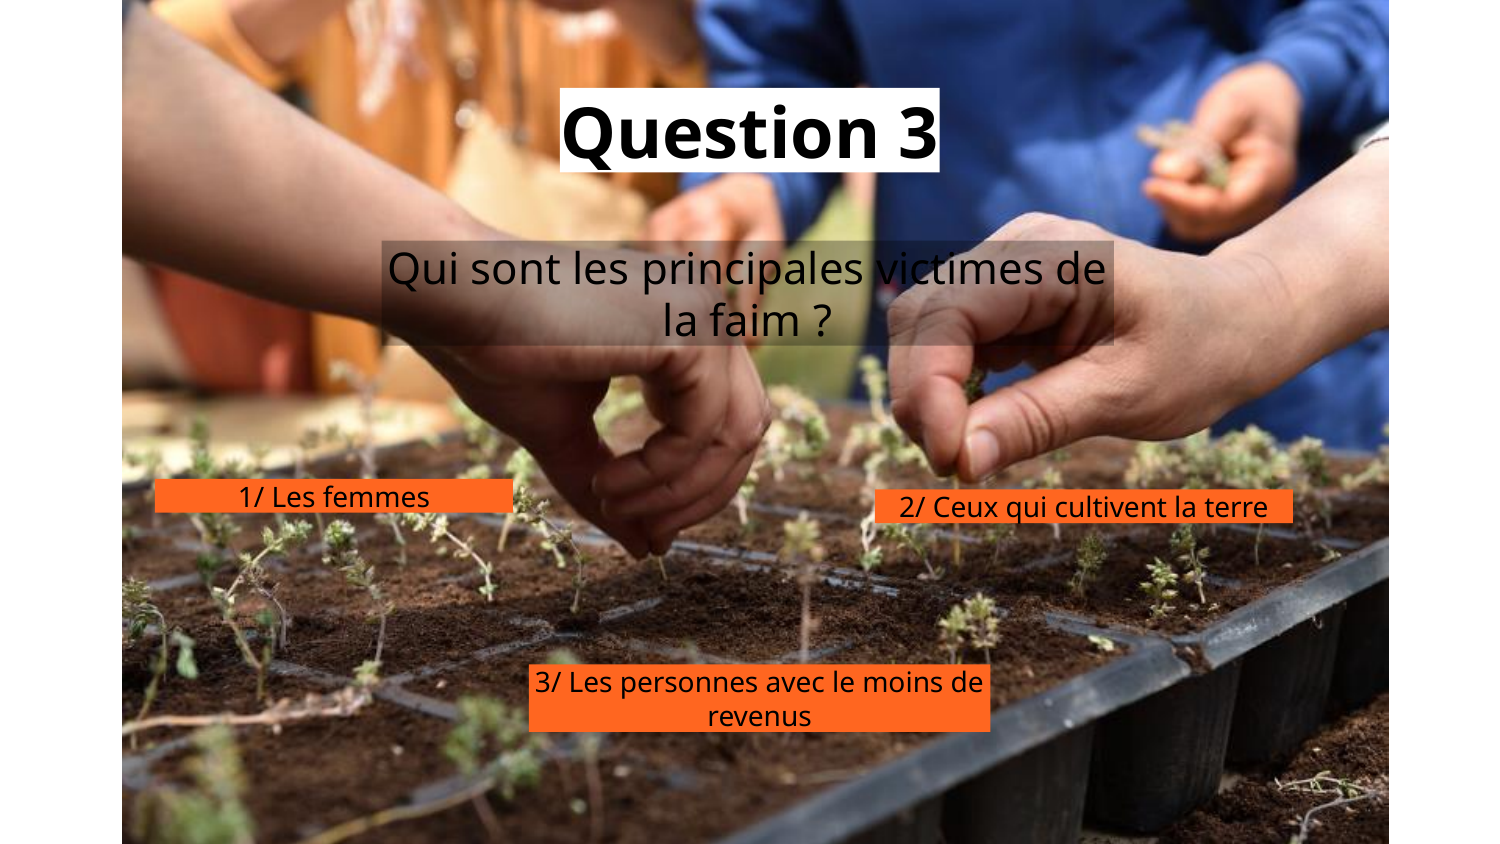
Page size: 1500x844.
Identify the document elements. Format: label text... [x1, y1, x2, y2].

text_box 1/ Les femmes [154, 478, 513, 513]
text_box Qui sont les principales victimes de la faim ? [381, 240, 1114, 346]
text_box Question 3 [559, 87, 940, 173]
text_box 3/ Les personnes avec le moins de revenus [528, 664, 991, 732]
text_box ​2/ Ceux qui cultivent la terre [874, 489, 1293, 524]
picture [122, 0, 1389, 844]
